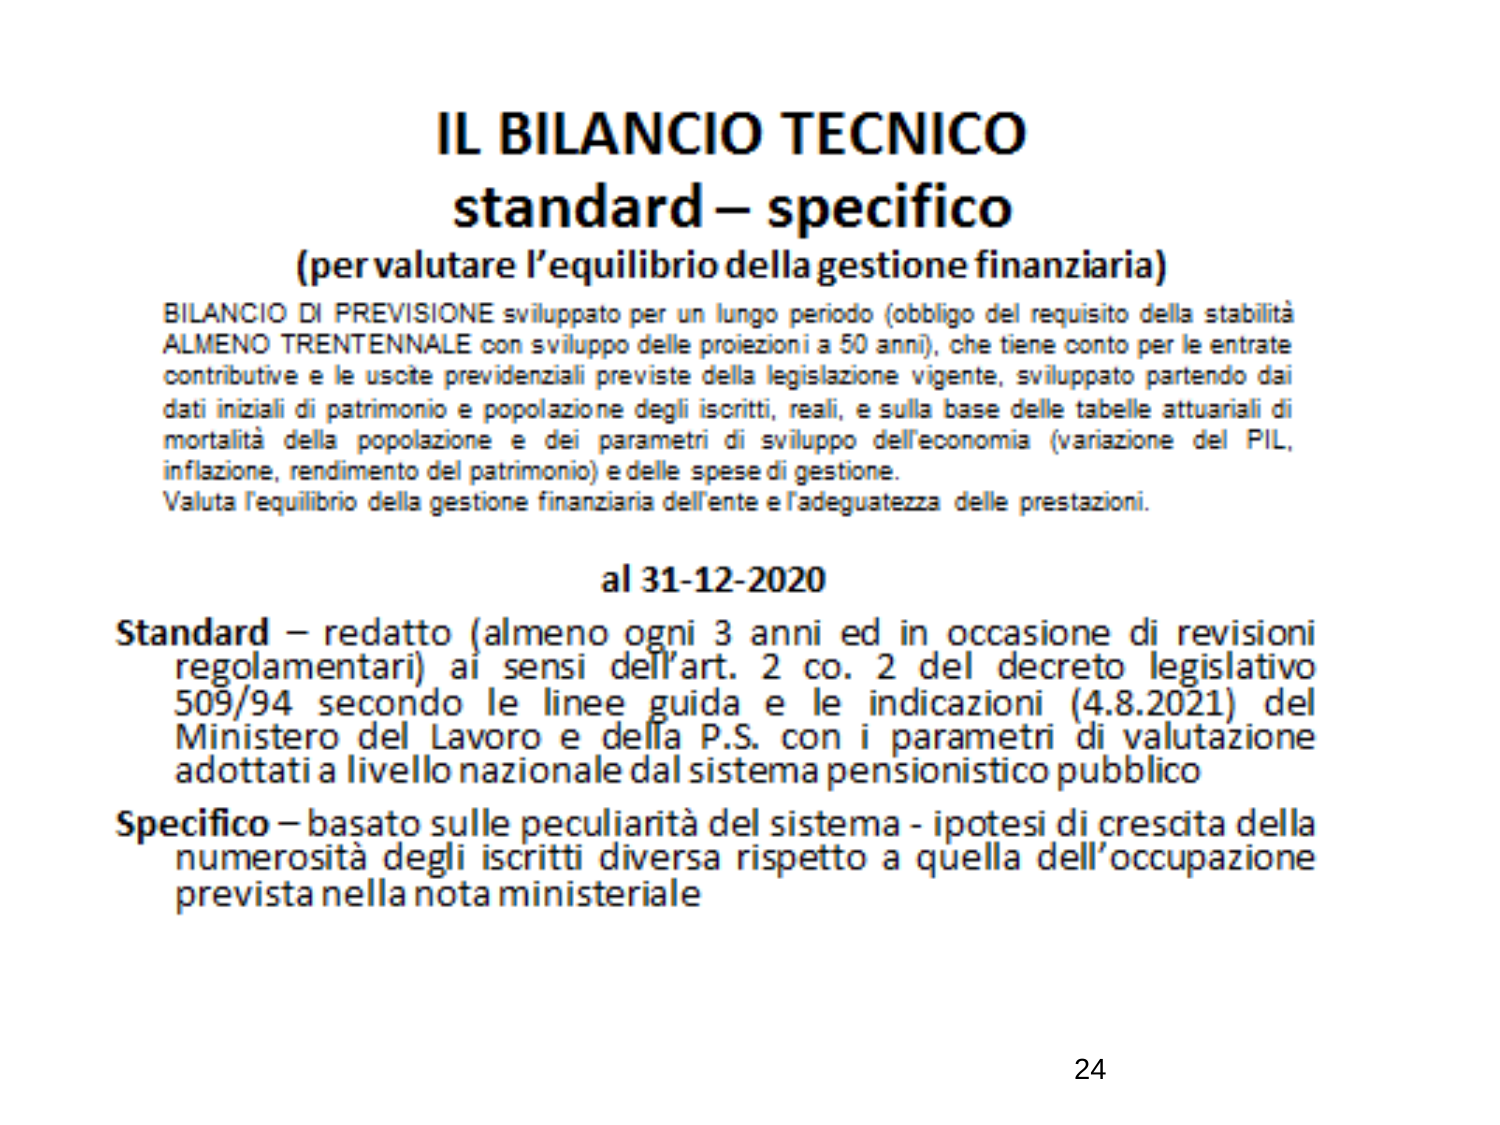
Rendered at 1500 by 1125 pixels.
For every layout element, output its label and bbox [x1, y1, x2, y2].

picture [94, 71, 1441, 1081]
text_box [1059, 1042, 1397, 1103]
